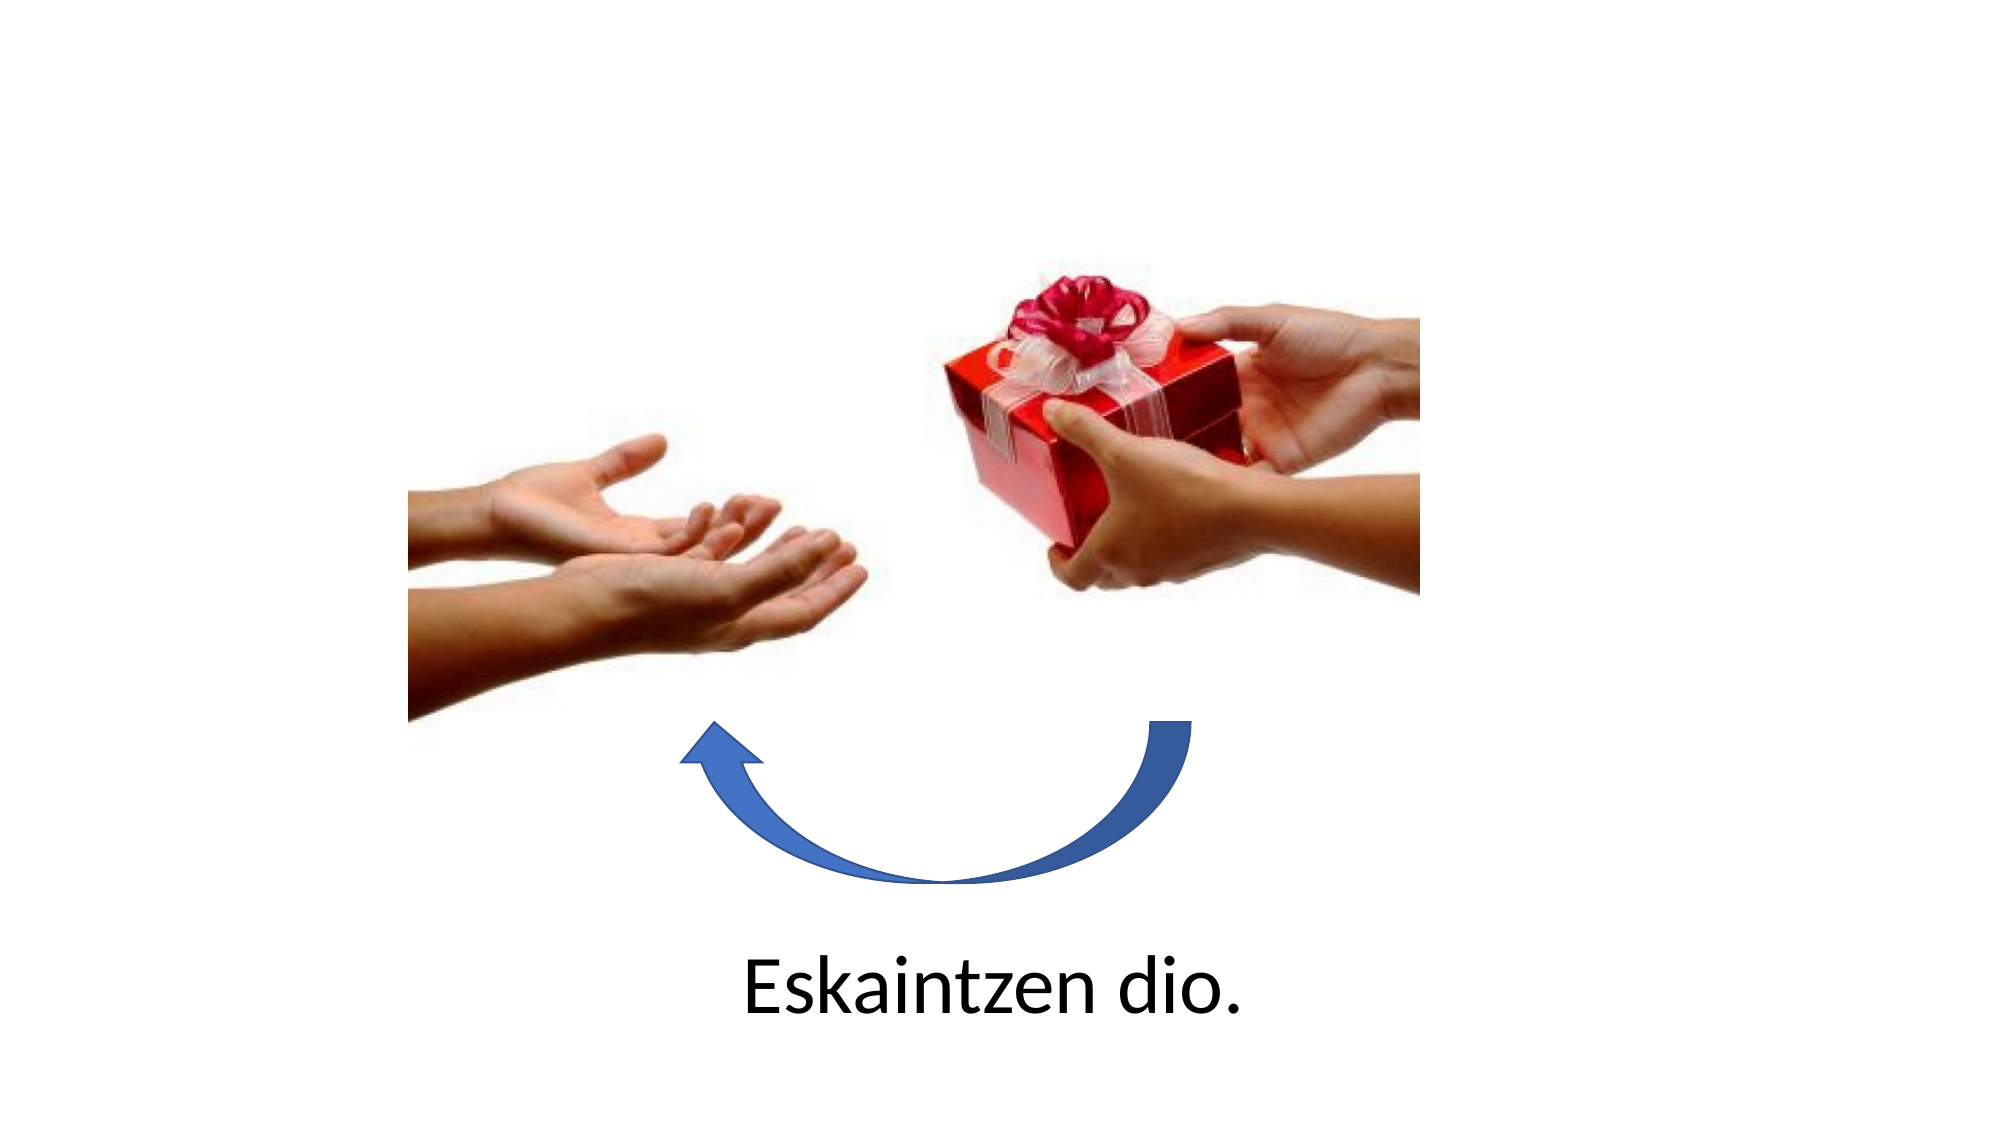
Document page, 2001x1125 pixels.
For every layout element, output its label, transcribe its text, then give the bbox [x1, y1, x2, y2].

text_box [681, 722, 1191, 883]
text_box Eskaintzen dio. [727, 923, 1273, 1039]
picture [408, 227, 1420, 786]
